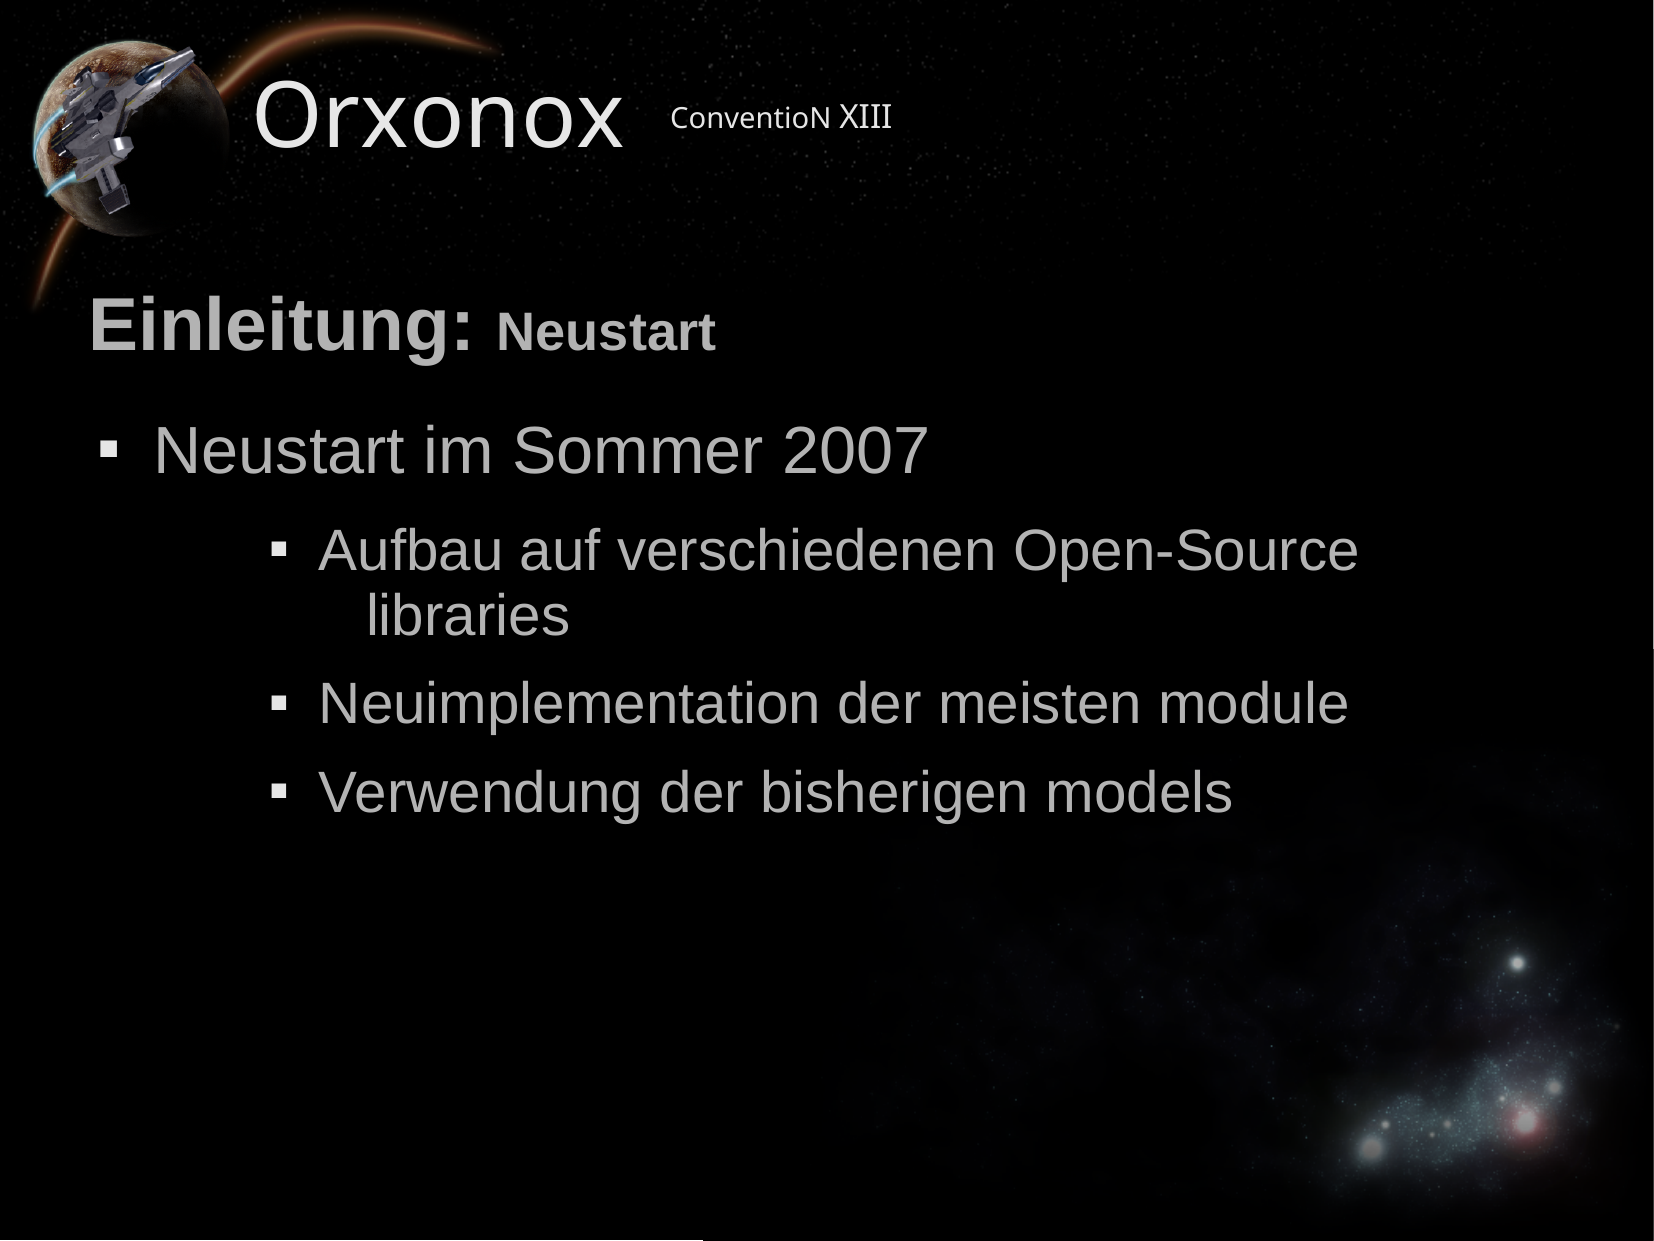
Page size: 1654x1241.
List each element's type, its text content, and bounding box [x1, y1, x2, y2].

title Einleitung: Neustart [88, 273, 1577, 377]
picture [0, 0, 1607, 443]
picture [703, 649, 1654, 1241]
list Neustart im Sommer 2007 Aufbau auf verschiedenen Open-Source libraries Neuimplementation der meisten module Verwendung der bisherigen models [82, 413, 1571, 1218]
